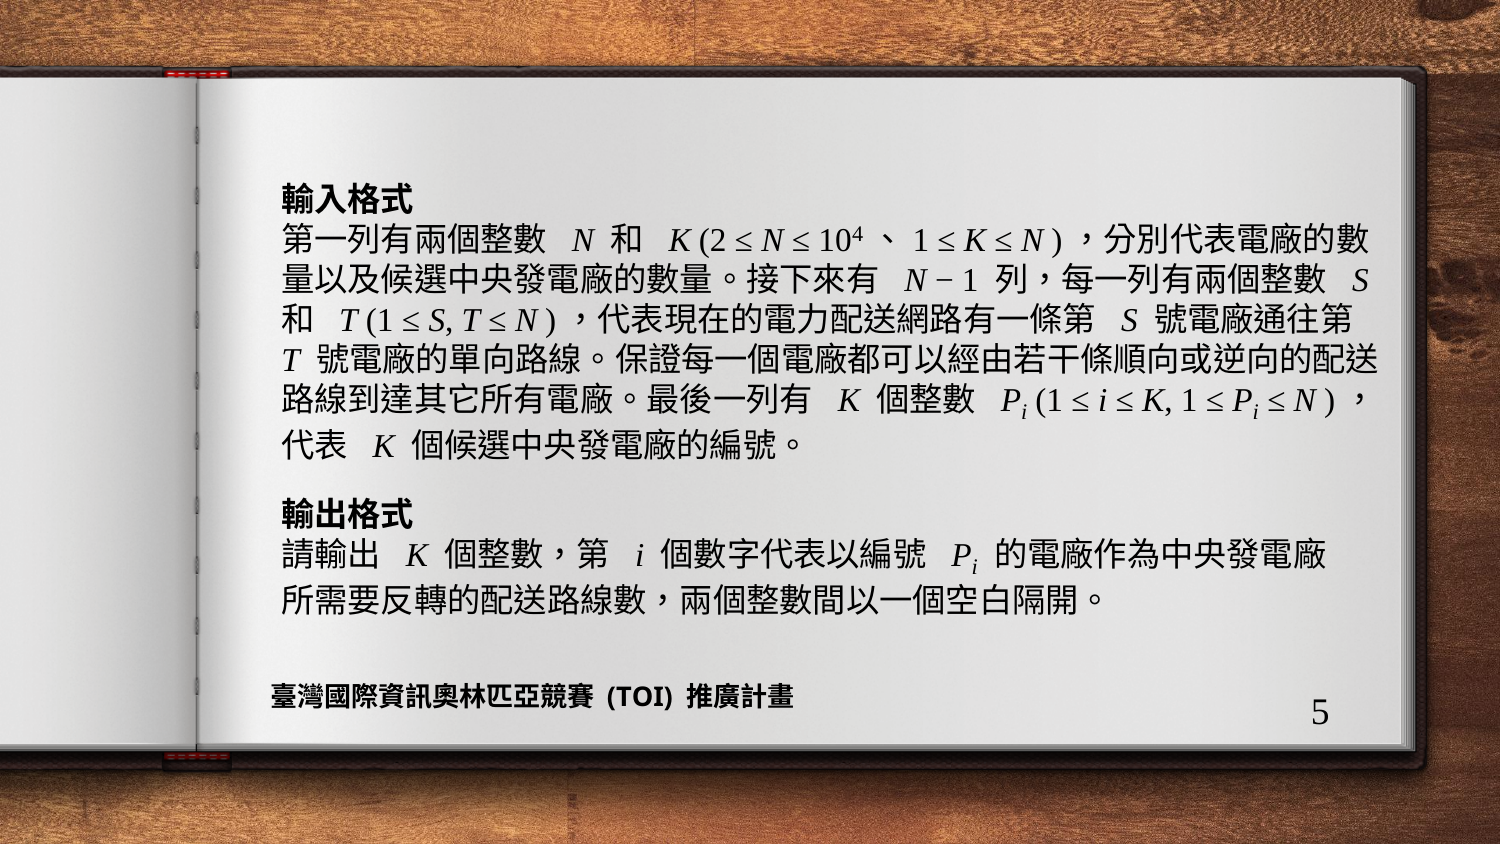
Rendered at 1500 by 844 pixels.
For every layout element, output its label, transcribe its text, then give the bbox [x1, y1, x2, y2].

text_box [1295, 672, 1386, 737]
text_box 輸出格式 請輸出 K 個整數，第 i 個數字代表以編號 Pi 的電廠作為中央發電廠所需要反轉的配送路線數，兩個整數間以一個空白隔開。 [266, 485, 1368, 627]
text_box 輸入格式 第一列有兩個整數 N 和 K (2 ≤ N ≤ 104、1 ≤ K ≤ N )，分別代表電廠的數量以及候選中央發電廠的數量。接下來有 N − 1 列，每一列有兩個整數 S 和 T (1 ≤ S, T ≤ N )，代表現在的電力配送網路有一條第 S 號電廠通往第 T 號電廠的單向路線。保證每一個電廠都可以經由若干條順向或逆向的配送路線到達其它所有電廠。最後一列有 K 個整數 Pi (1 ≤ i ≤ K, 1 ≤ Pi ≤ N )，代表 K 個候選中央發電廠的編號。 [266, 171, 1400, 471]
